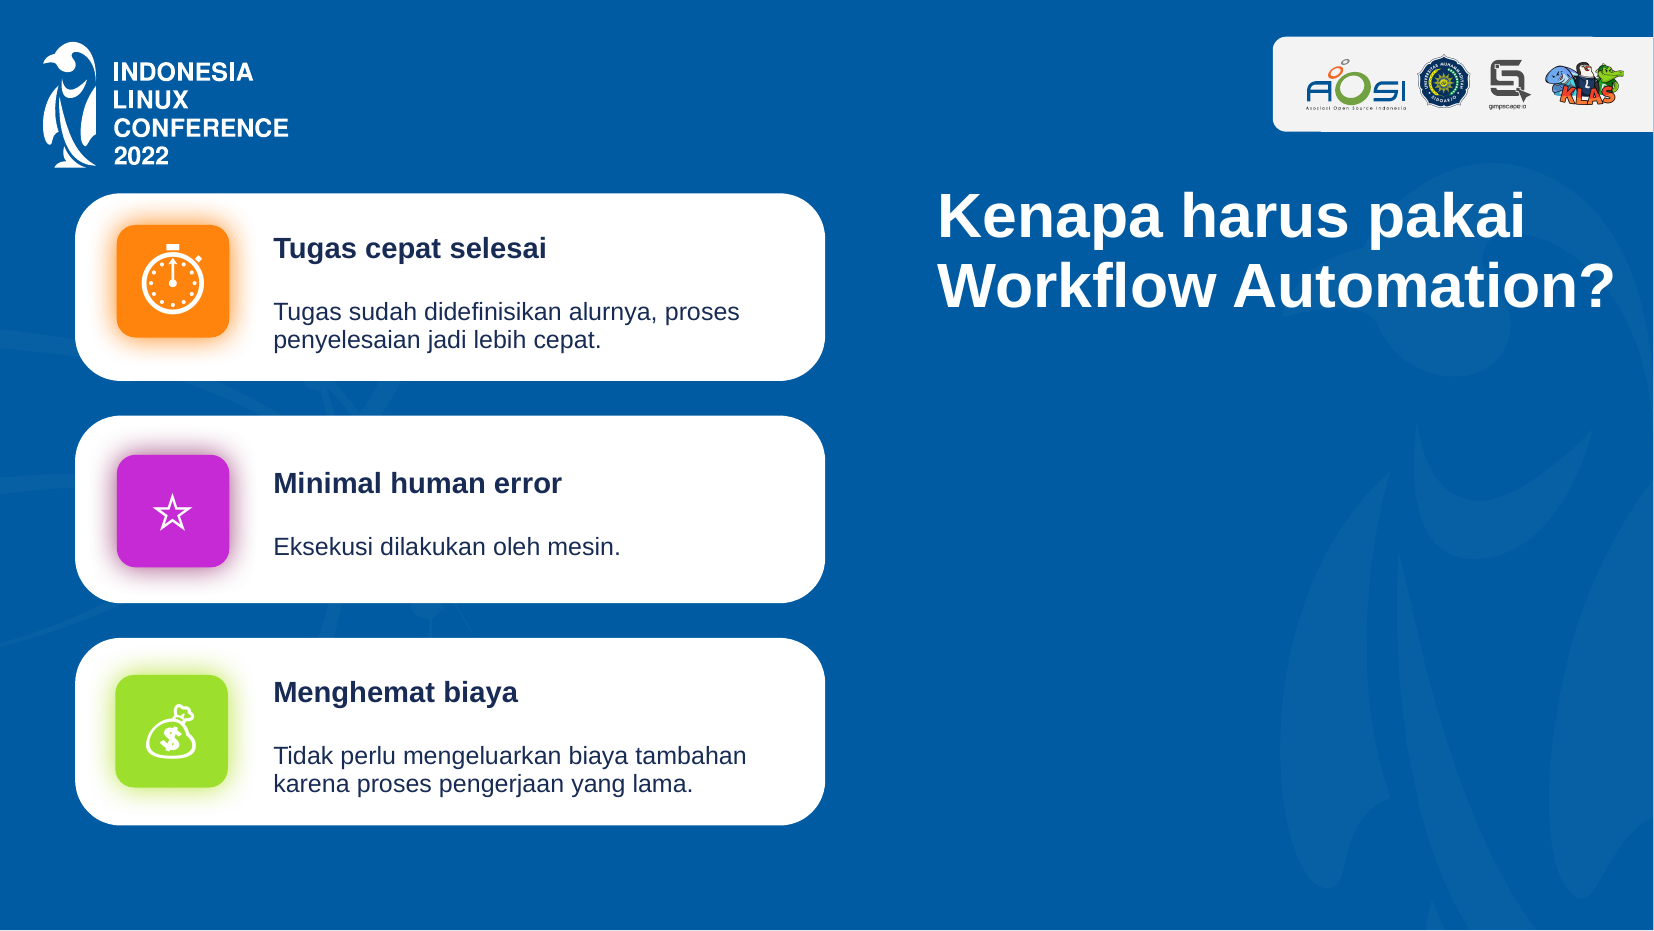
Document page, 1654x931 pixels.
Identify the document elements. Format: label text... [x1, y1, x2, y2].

title Kenapa harus pakai Workflow Automation? [937, 181, 1651, 376]
text_box Tugas cepat selesai Tugas sudah didefinisikan alurnya, proses penyelesaian jadi lebih cepat. [237, 232, 788, 354]
text_box Menghemat biaya Tidak perlu mengeluarkan biaya tambahan karena proses pengerjaan yang lama. [237, 676, 788, 798]
text_box [75, 637, 826, 826]
text_box ⭐ [116, 454, 230, 568]
text_box Minimal human error Eksekusi dilakukan oleh mesin. [237, 453, 788, 576]
text_box ⏱ [116, 224, 230, 338]
text_box [75, 415, 826, 604]
picture [1417, 54, 1471, 108]
text_box 💰 [115, 674, 228, 788]
picture [1545, 62, 1624, 105]
text_box [75, 193, 826, 381]
